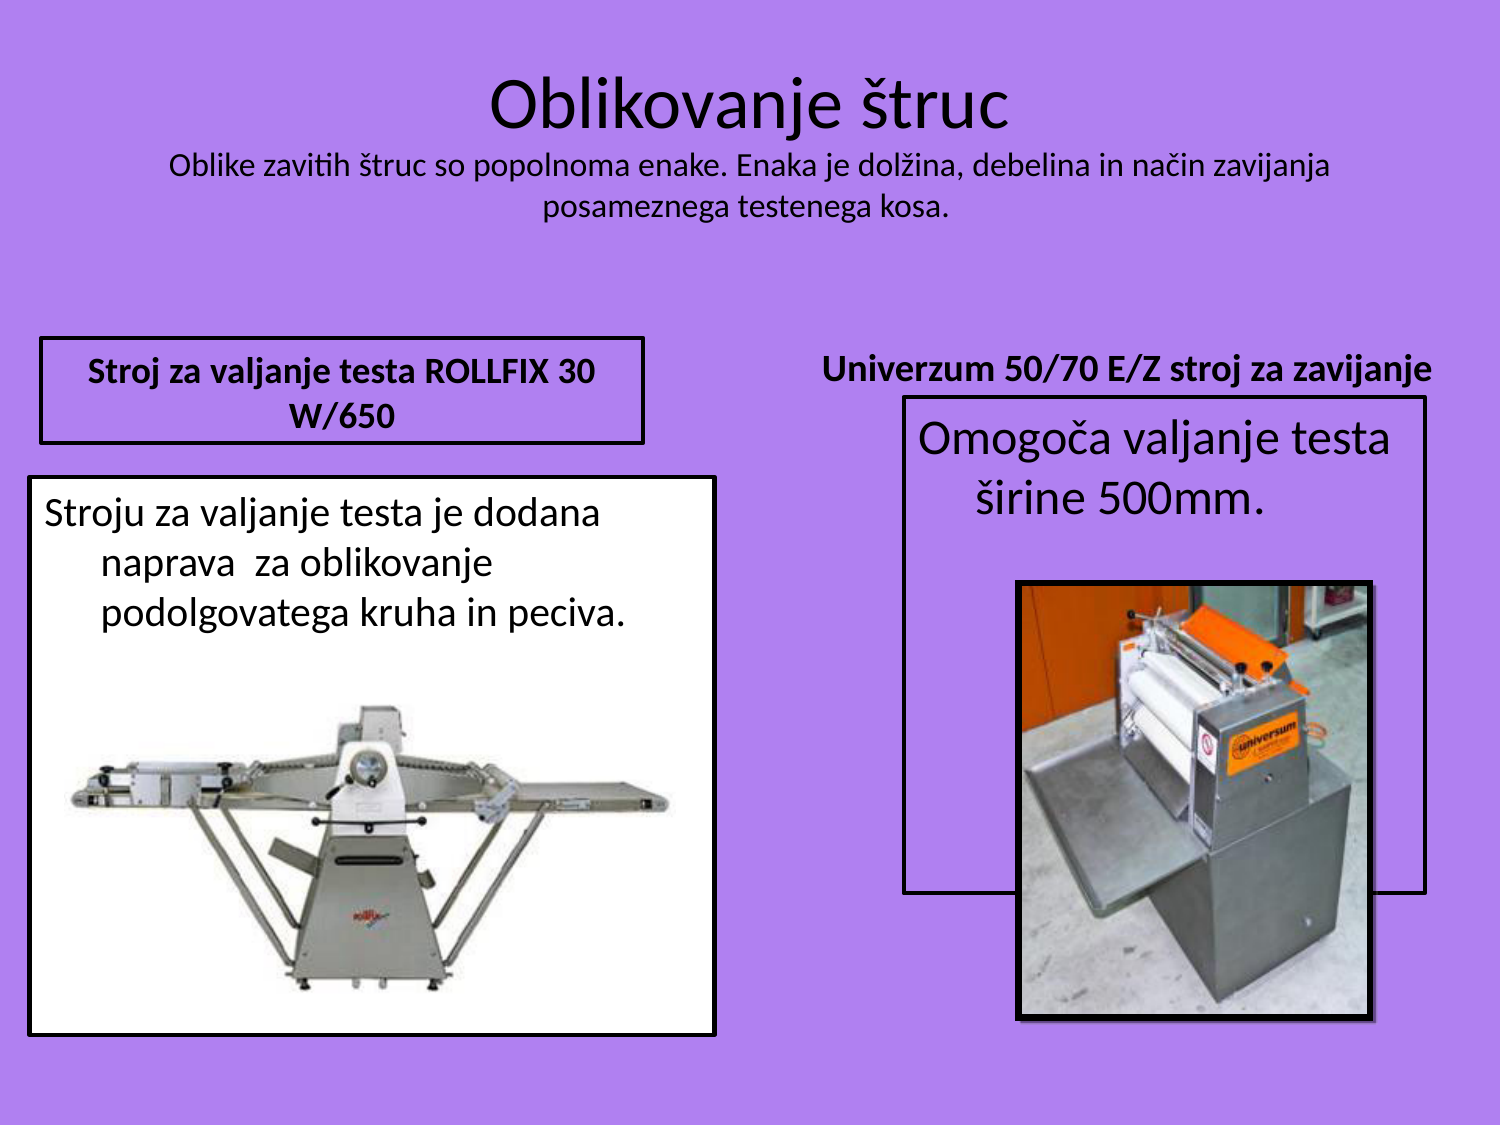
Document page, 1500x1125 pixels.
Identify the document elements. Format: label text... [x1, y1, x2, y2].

list Univerzum 50/70 E/Z stroj za zavijanje [795, 292, 1459, 398]
list Omogoča valjanje testa širine 500mm. [903, 397, 1425, 894]
picture [64, 692, 676, 1004]
title Oblikovanje štruc Oblike zavitih štruc so popolnoma enake. Enaka je dolžina, debelina in način zavijanja posameznega testenega kosa. [75, 45, 1425, 233]
list Stroju za valjanje testa je dodana naprava za oblikovanje podolgovatega kruha in peciva. [29, 476, 715, 1035]
list Stroj za valjanje testa ROLLFIX 30 W/650 [41, 338, 644, 443]
picture [1021, 586, 1367, 1015]
